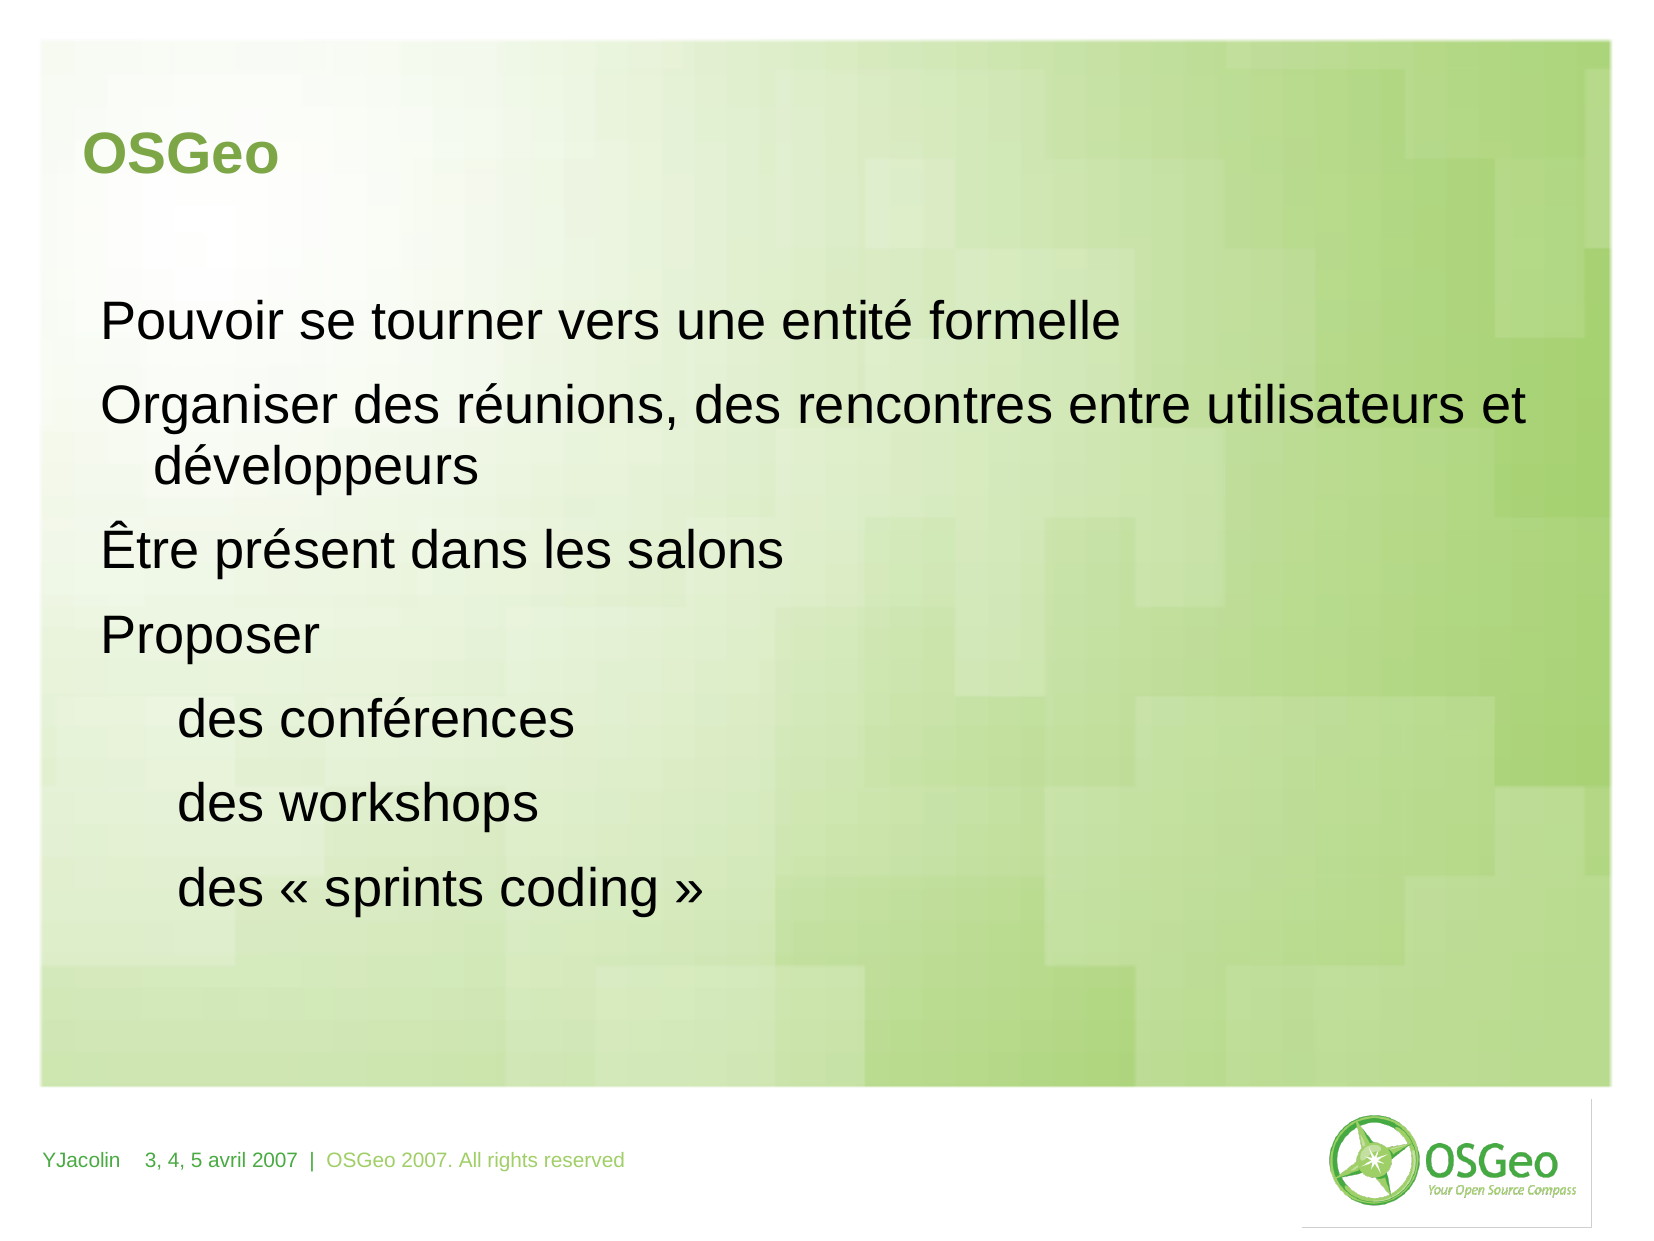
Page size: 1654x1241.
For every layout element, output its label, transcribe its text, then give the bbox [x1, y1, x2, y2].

picture [0, 1, 1654, 1239]
title OSGeo [82, 49, 1571, 257]
list Pouvoir se tourner vers une entité formelle Organiser des réunions, des rencontres entre utilisateurs et développeurs Être présent dans les salons Proposer des conférences des workshops des « sprints coding » [82, 290, 1571, 1063]
